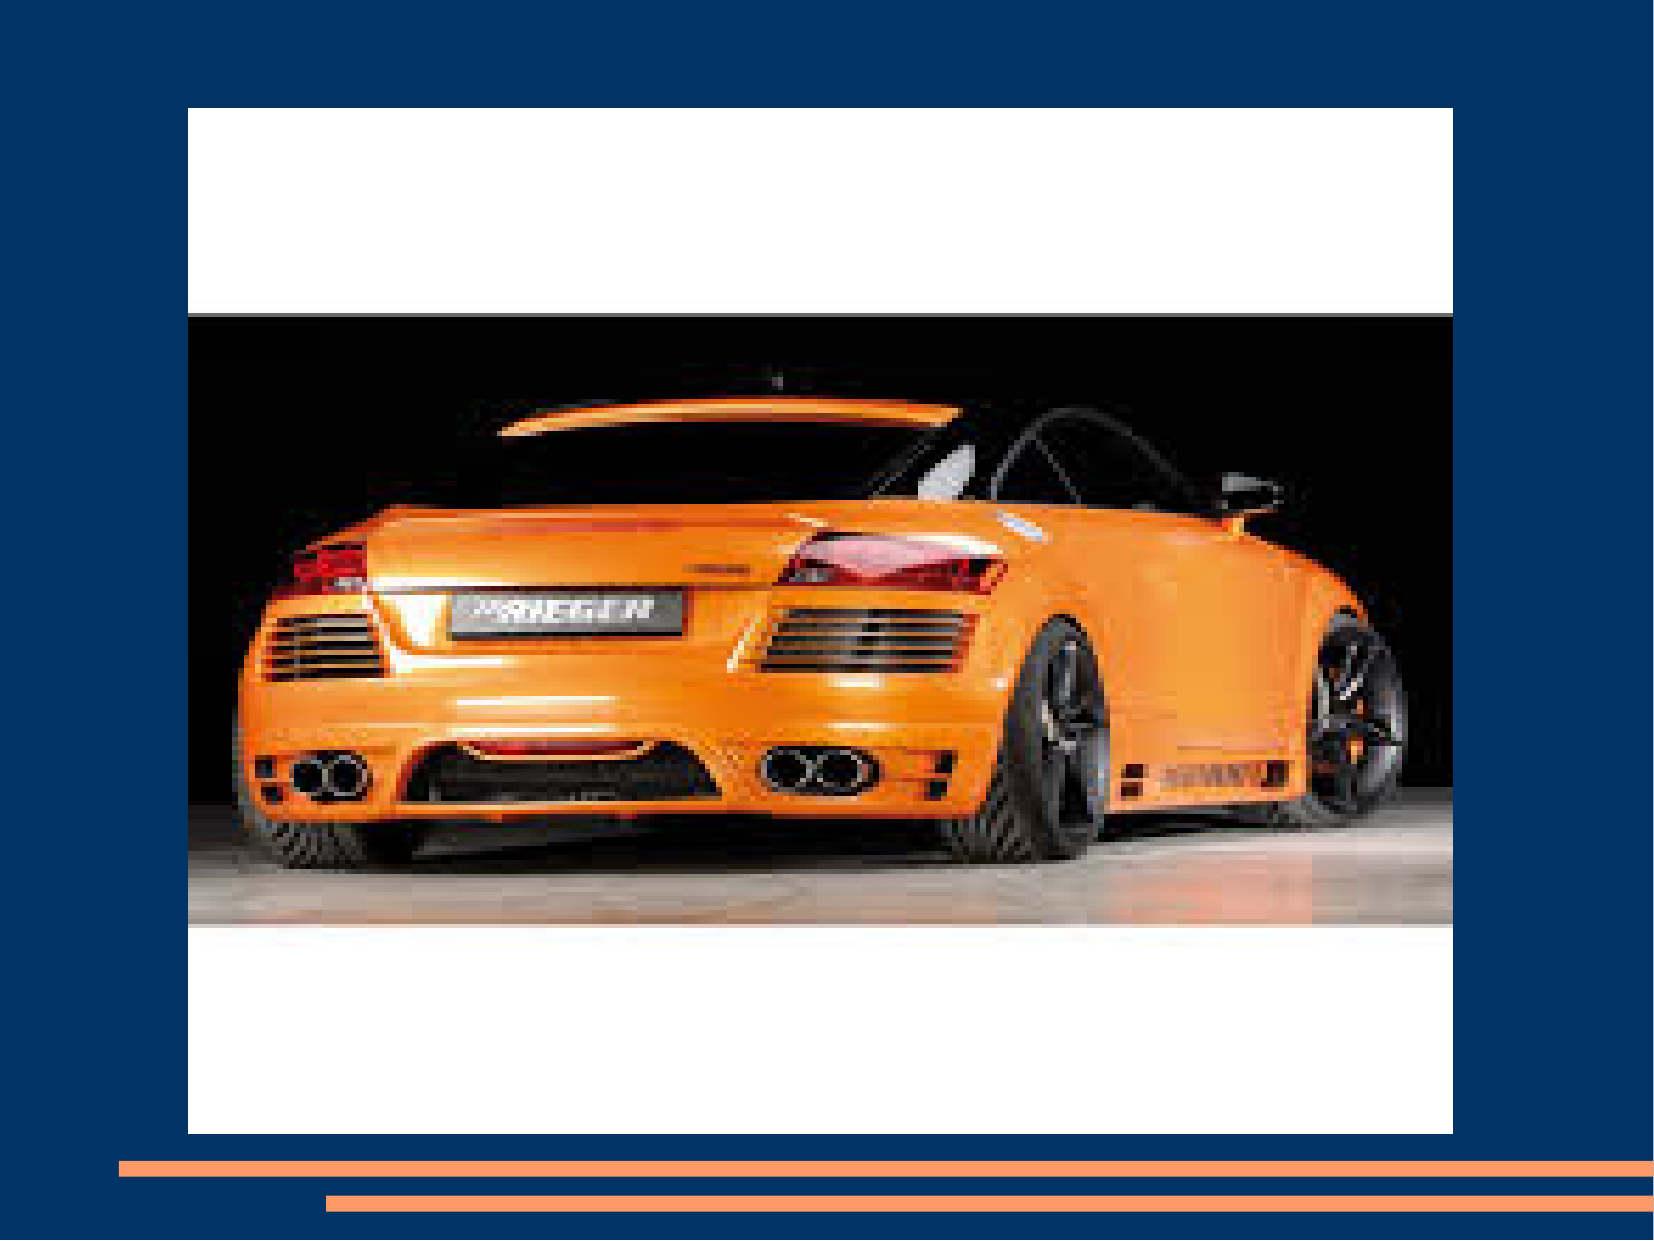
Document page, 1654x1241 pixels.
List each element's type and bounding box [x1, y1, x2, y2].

picture [188, 108, 1453, 1134]
